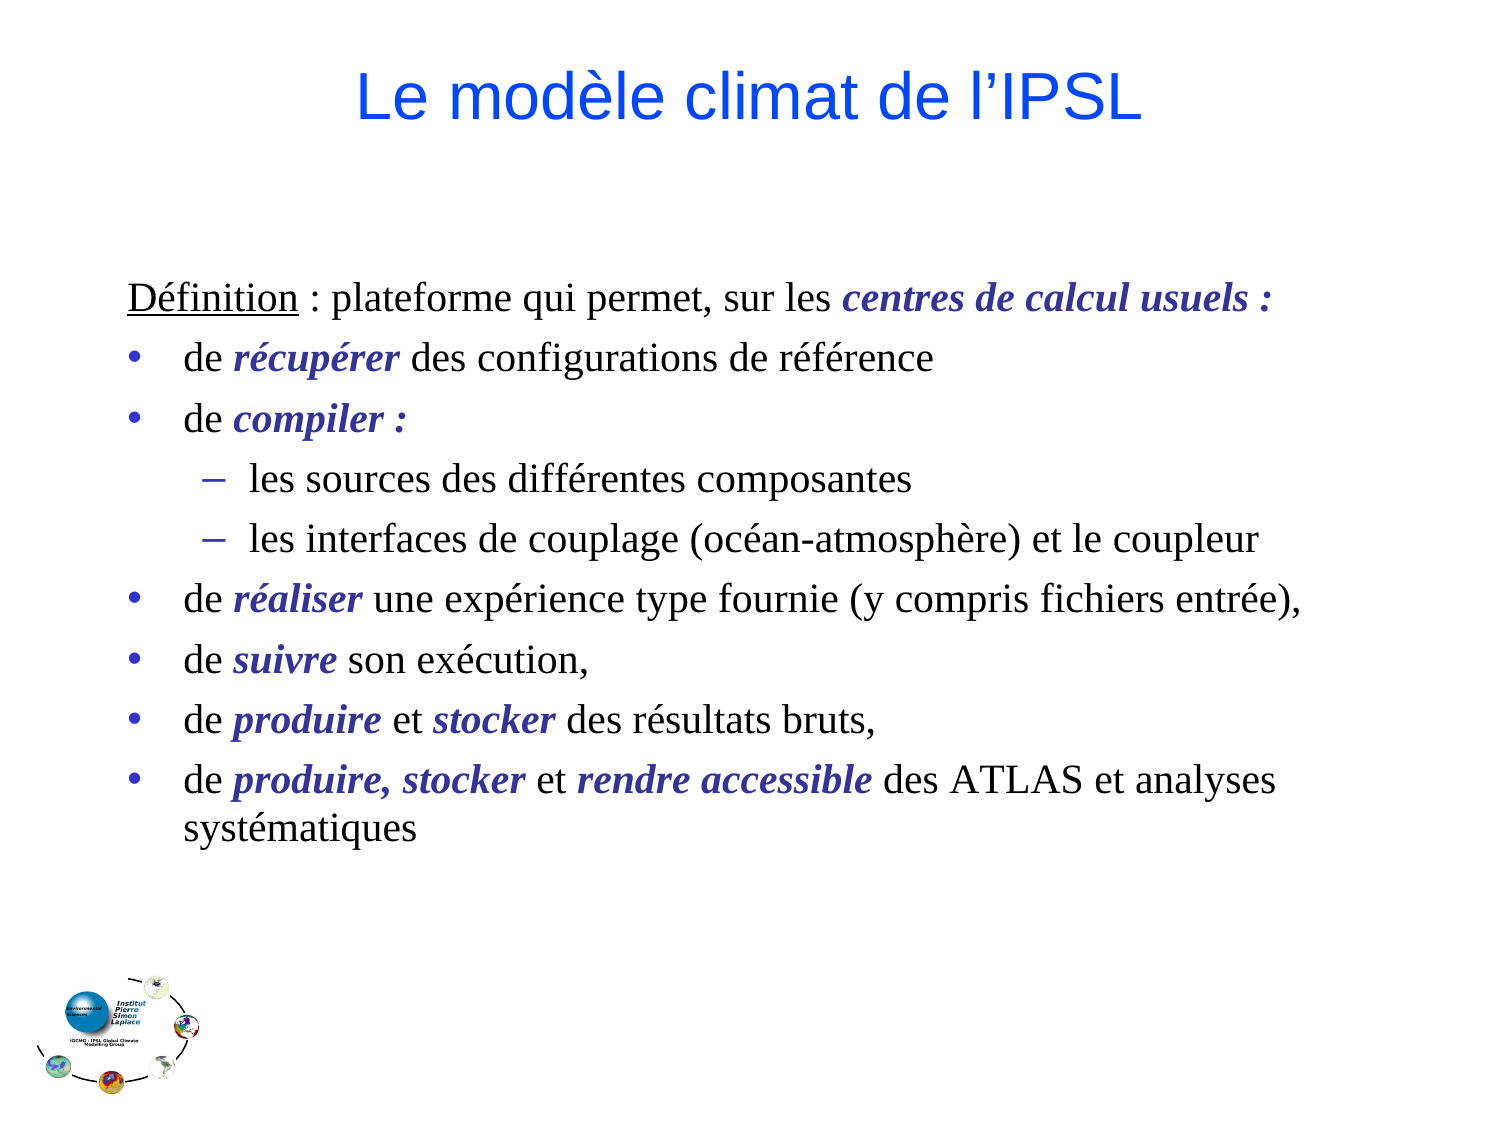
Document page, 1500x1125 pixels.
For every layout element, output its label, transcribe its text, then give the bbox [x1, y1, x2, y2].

text_box Définition : plateforme qui permet, sur les centres de calcul usuels : de récupérer des configurations de référence de compiler : les sources des différentes composantes les interfaces de couplage (océan-atmosphère) et le coupleur de réaliser une expérience type fournie (y compris fichiers entrée), de suivre son exécution, de produire et stocker des résultats bruts, de produire, stocker et rendre accessible des ATLAS et analyses systématiques [112, 265, 1388, 1025]
picture [44, 1054, 72, 1079]
text_box Le modèle climat de l’IPSL [75, 45, 1426, 233]
picture [172, 1025, 200, 1040]
picture [65, 990, 146, 1048]
picture [148, 1054, 176, 1080]
picture [97, 1069, 125, 1095]
